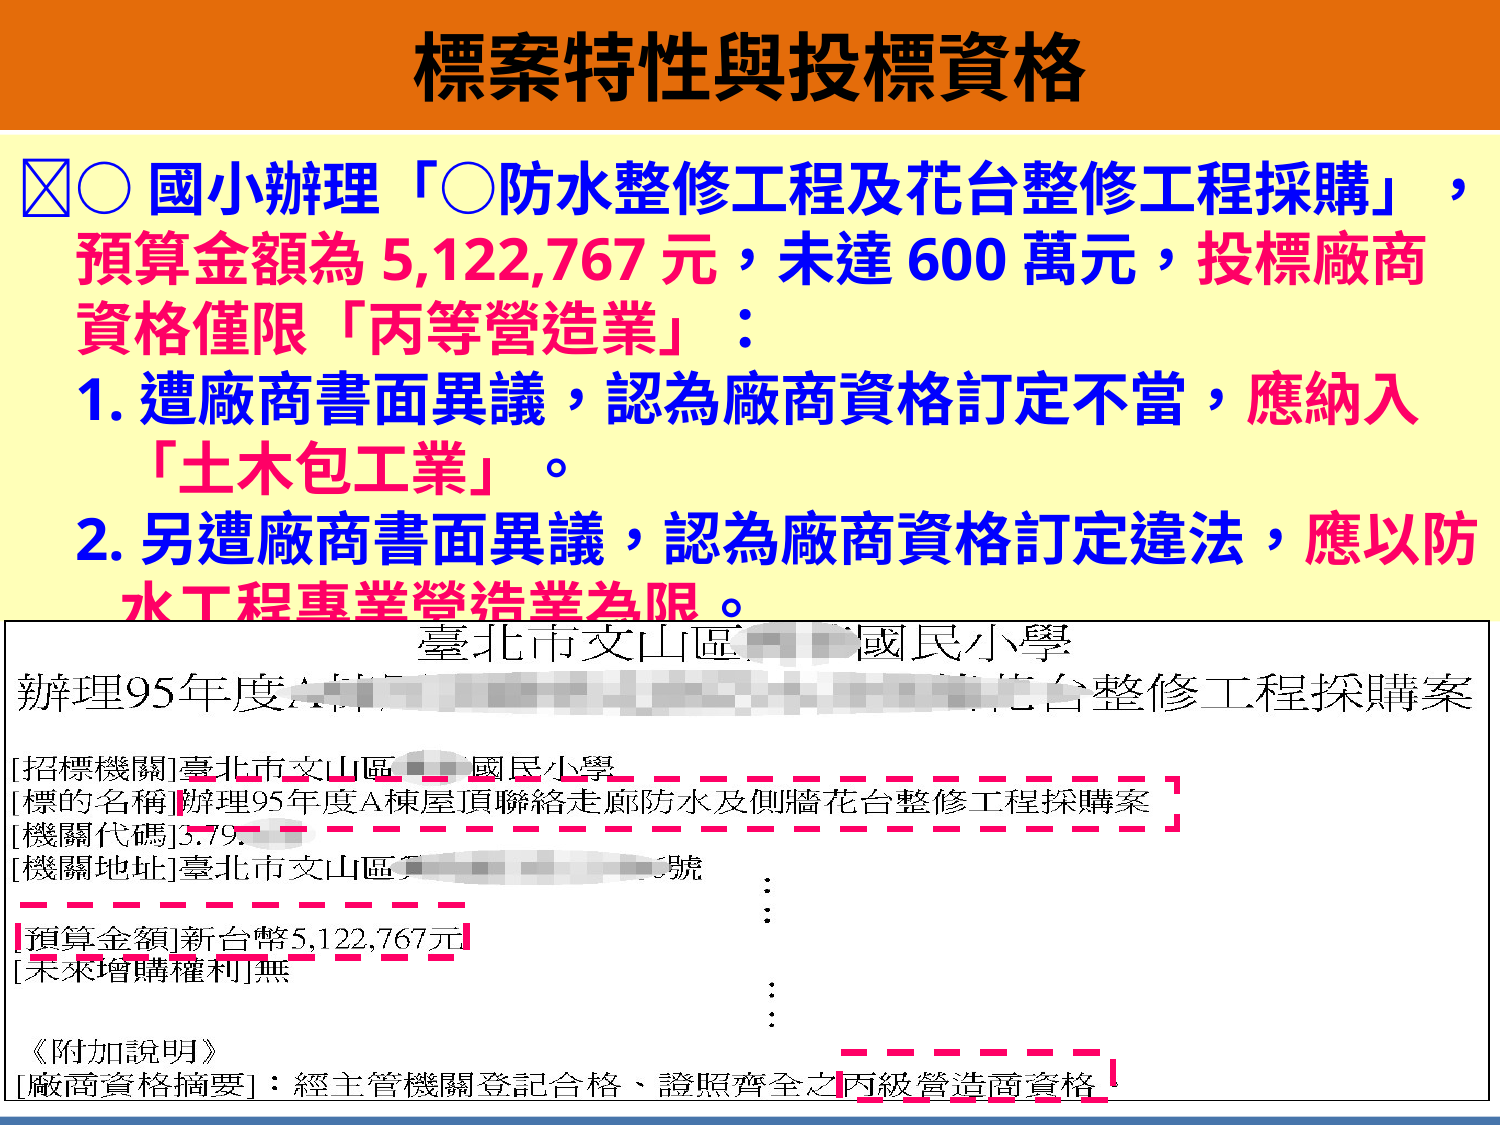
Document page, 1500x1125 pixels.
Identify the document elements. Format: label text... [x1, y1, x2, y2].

text_box ○國小辦理「○防水整修工程及花台整修工程採購」，預算金額為5,122,767元，未達600萬元，投標廠商資格僅限「丙等營造業」： 1.遭廠商書面異議，認為廠商資格訂定不當，應納入「土木包工業」。 2.另遭廠商書面異議，認為廠商資格訂定違法，應以防水工程專業營造業為限。 [0, 134, 1500, 622]
text_box [0, 1116, 1500, 1125]
text_box 標案特性與投標資格 [0, 0, 1500, 130]
picture [5, 621, 1489, 1100]
